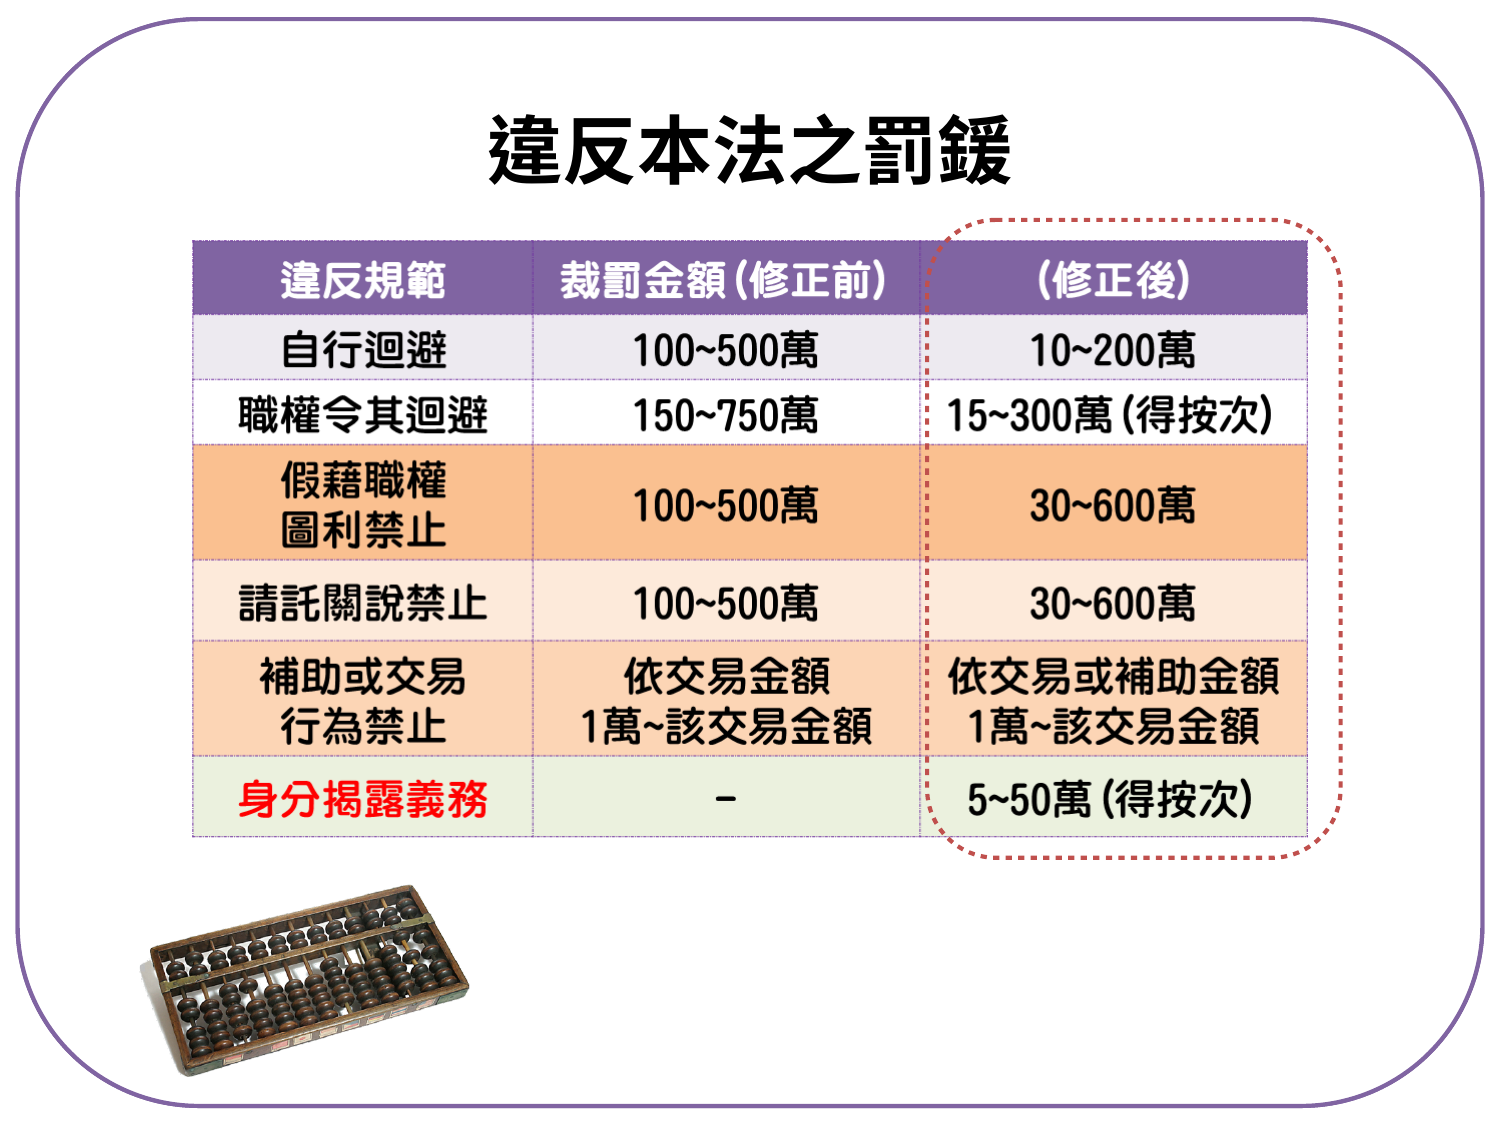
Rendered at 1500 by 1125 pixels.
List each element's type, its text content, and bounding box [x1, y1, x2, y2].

picture [135, 881, 470, 1079]
title 違反本法之罰鍰 [404, 90, 1096, 209]
picture [192, 241, 1308, 848]
